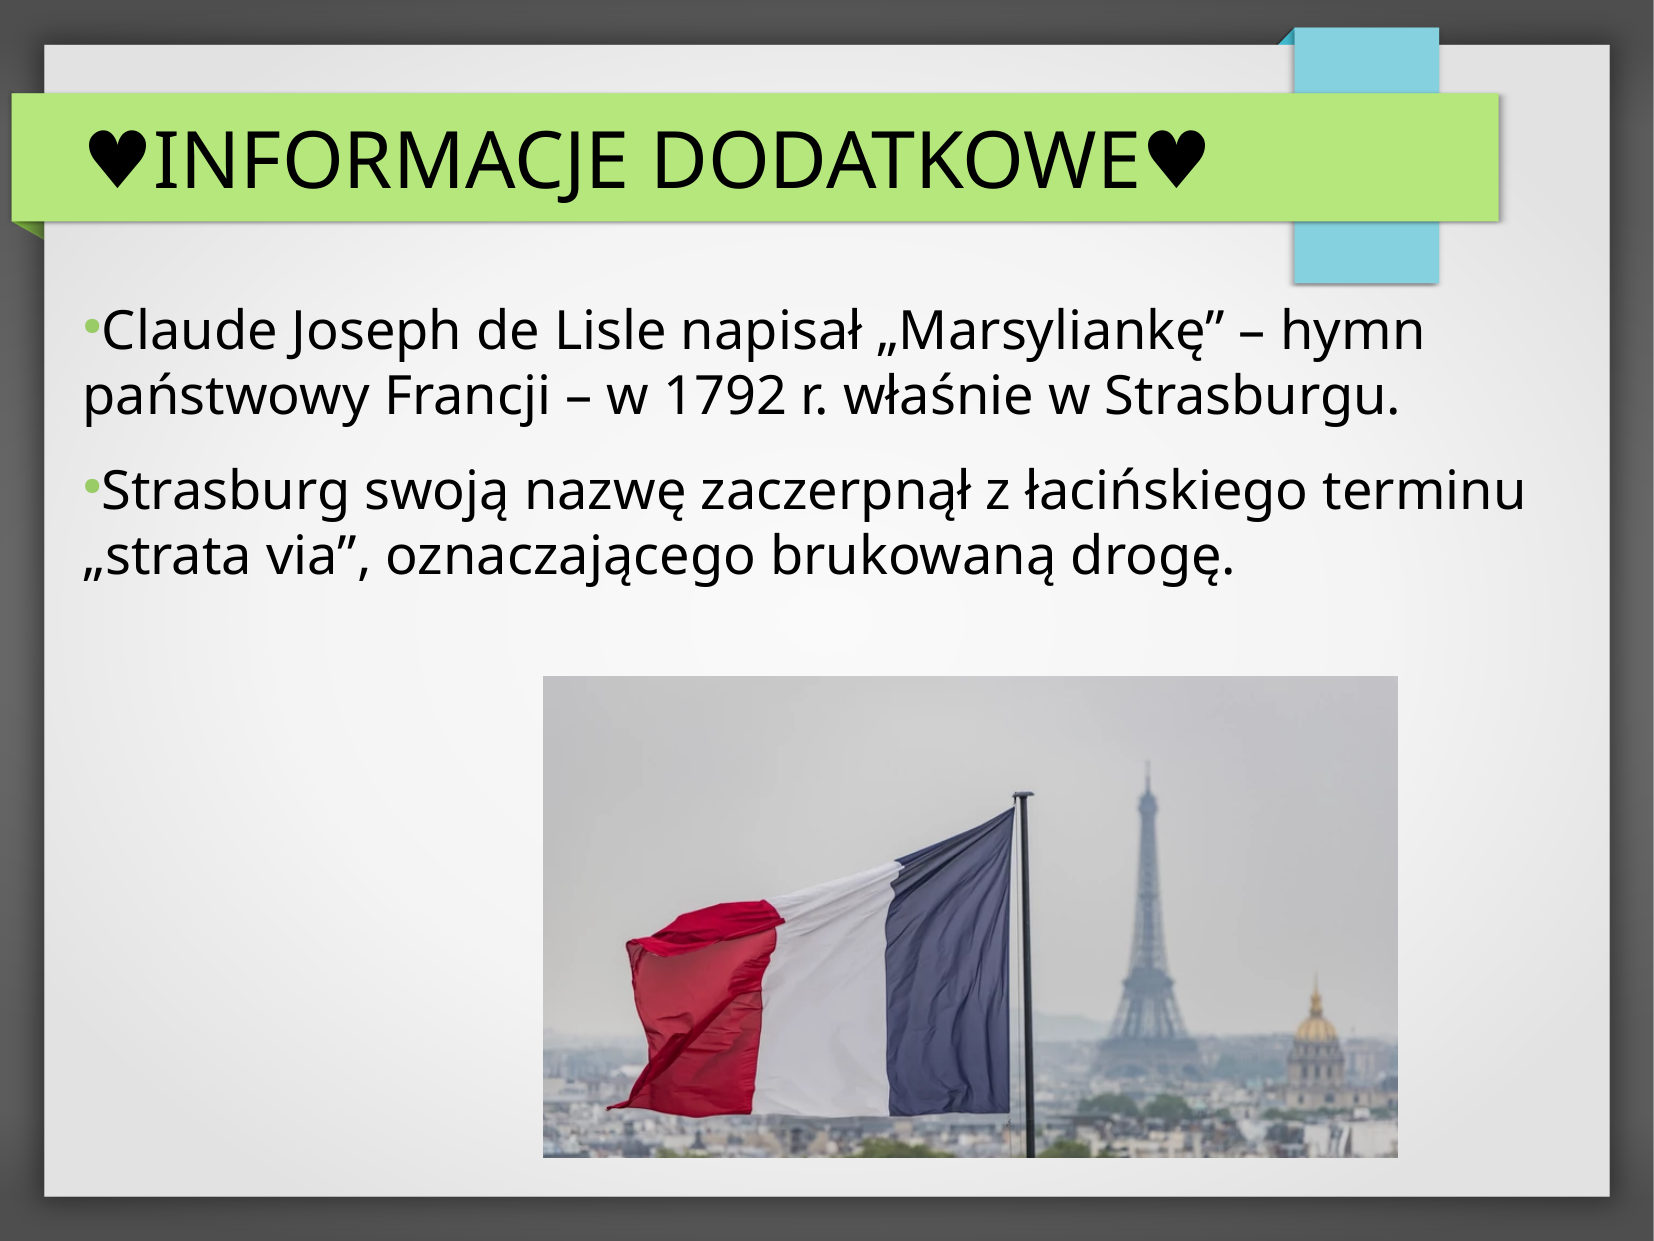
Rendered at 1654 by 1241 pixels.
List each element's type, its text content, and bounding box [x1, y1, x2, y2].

title ♥INFORMACJE DODATKOWE♥ [82, 19, 1536, 295]
list Claude Joseph de Lisle napisał „Marsyliankę” – hymn państwowy Francji – w 1792 r. właśnie w Strasburgu. Strasburg swoją nazwę zaczerpnął z łacińskiego terminu „strata via”, oznaczającego brukowaną drogę. [82, 295, 1571, 1015]
picture [543, 676, 1398, 1158]
